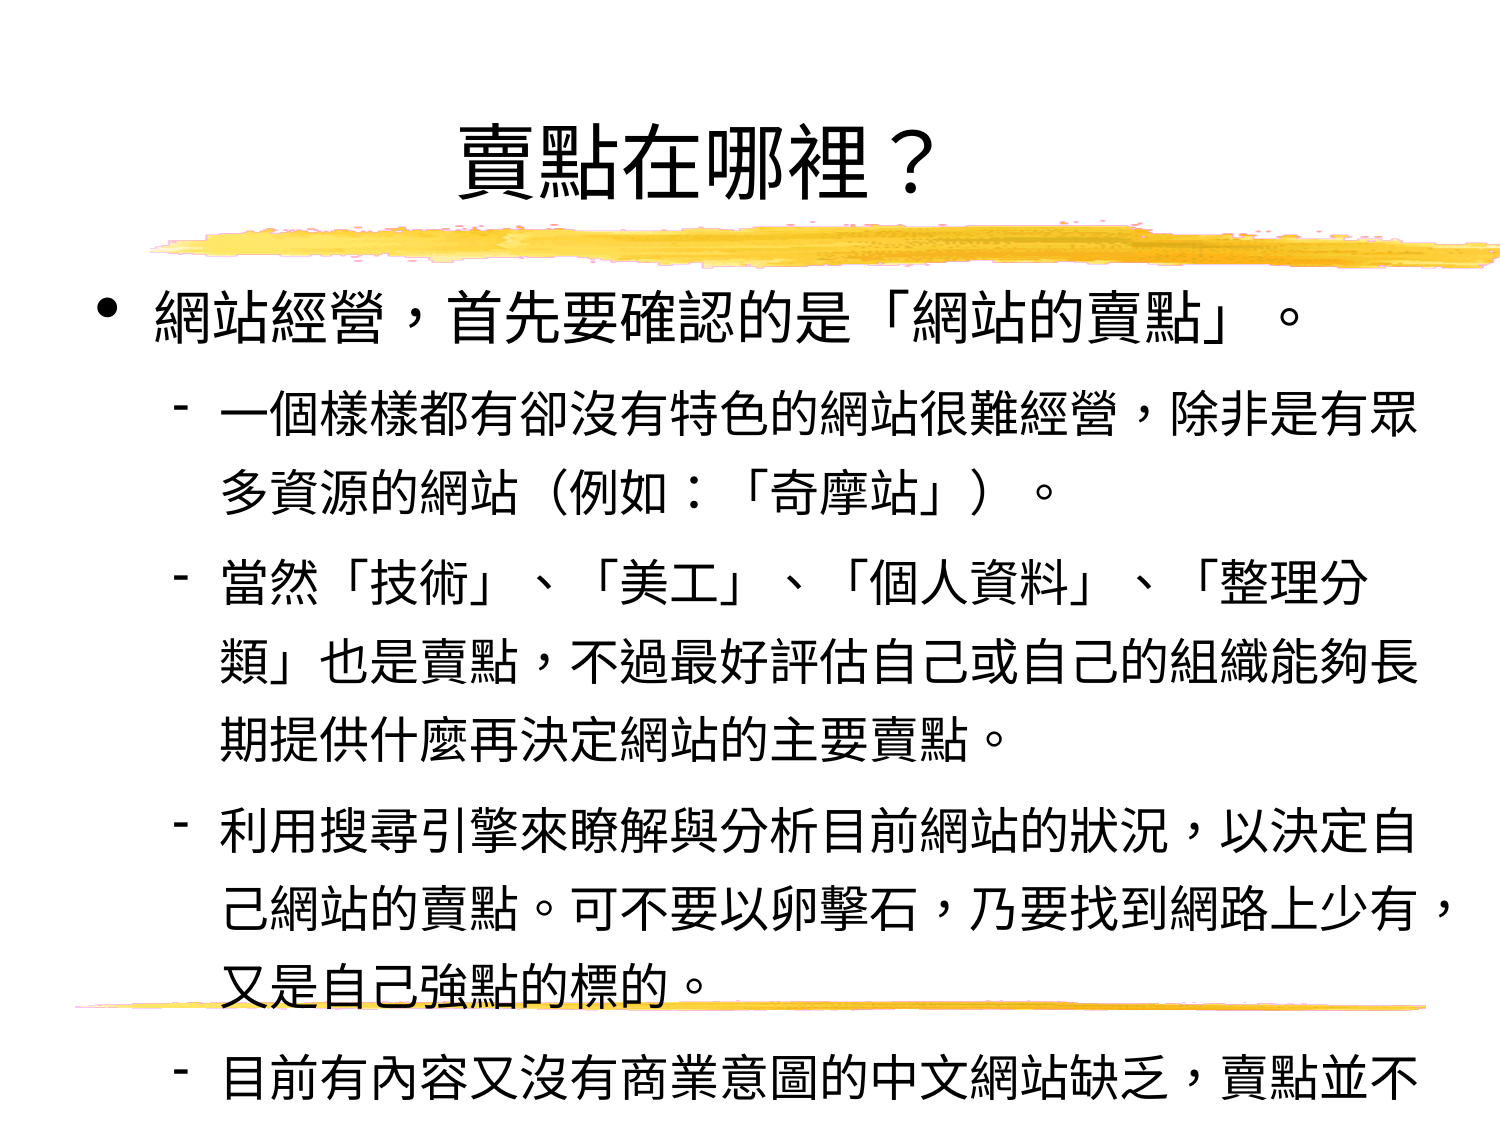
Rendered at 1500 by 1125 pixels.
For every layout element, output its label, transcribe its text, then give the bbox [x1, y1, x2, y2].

title 賣點在哪裡？ [66, 37, 1342, 225]
list 網站經營，首先要確認的是「網站的賣點」。 一個樣樣都有卻沒有特色的網站很難經營，除非是有眾多資源的網站（例如：「奇摩站」）。 當然「技術」、「美工」、「個人資料」、「整理分類」也是賣點，不過最好評估自己或自己的組織能夠長期提供什麼再決定網站的主要賣點。 利用搜尋引擎來瞭解與分析目前網站的狀況，以決定自己網站的賣點。可不要以卵擊石，乃要找到網路上少有，又是自己強點的標的。 目前有內容又沒有商業意圖的中文網站缺乏，賣點並不難找。(photo.fhl.net bible.fhl.net的例子） [83, 264, 1456, 1052]
picture [150, 215, 1500, 279]
picture [75, 999, 83, 1013]
